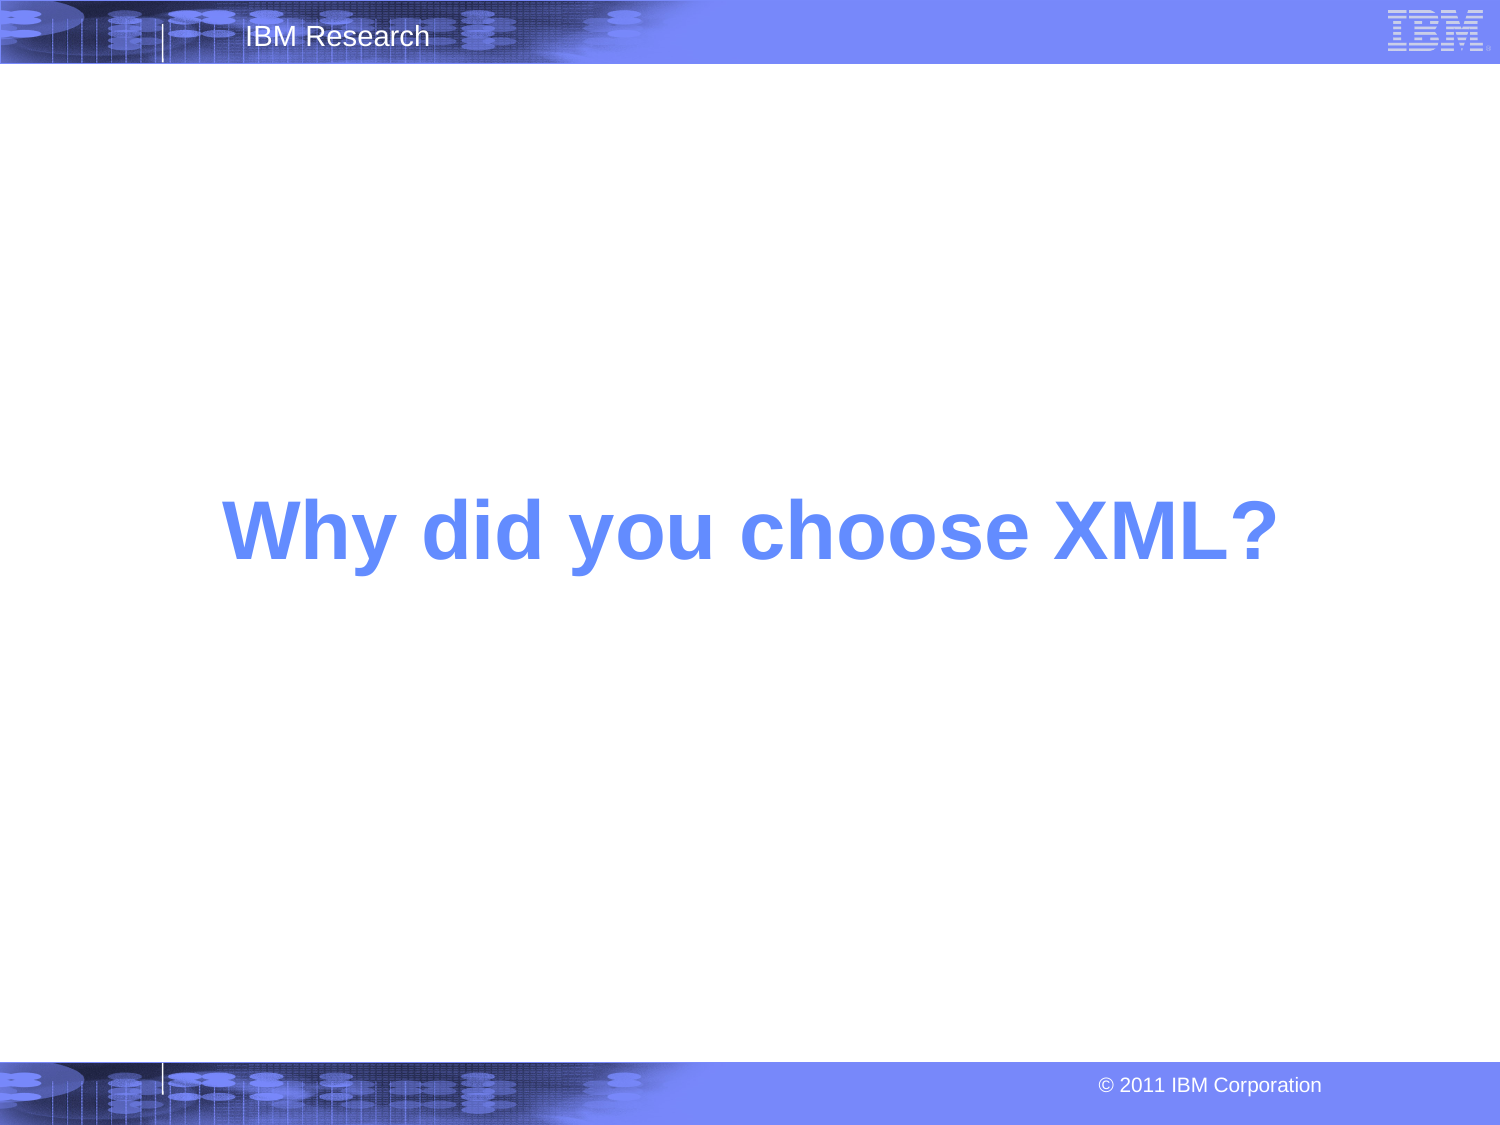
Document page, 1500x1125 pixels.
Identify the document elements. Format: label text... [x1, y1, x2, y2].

picture [1, 1, 1500, 63]
list Why did you choose XML? [65, 160, 1439, 981]
picture [0, 1063, 1500, 1125]
